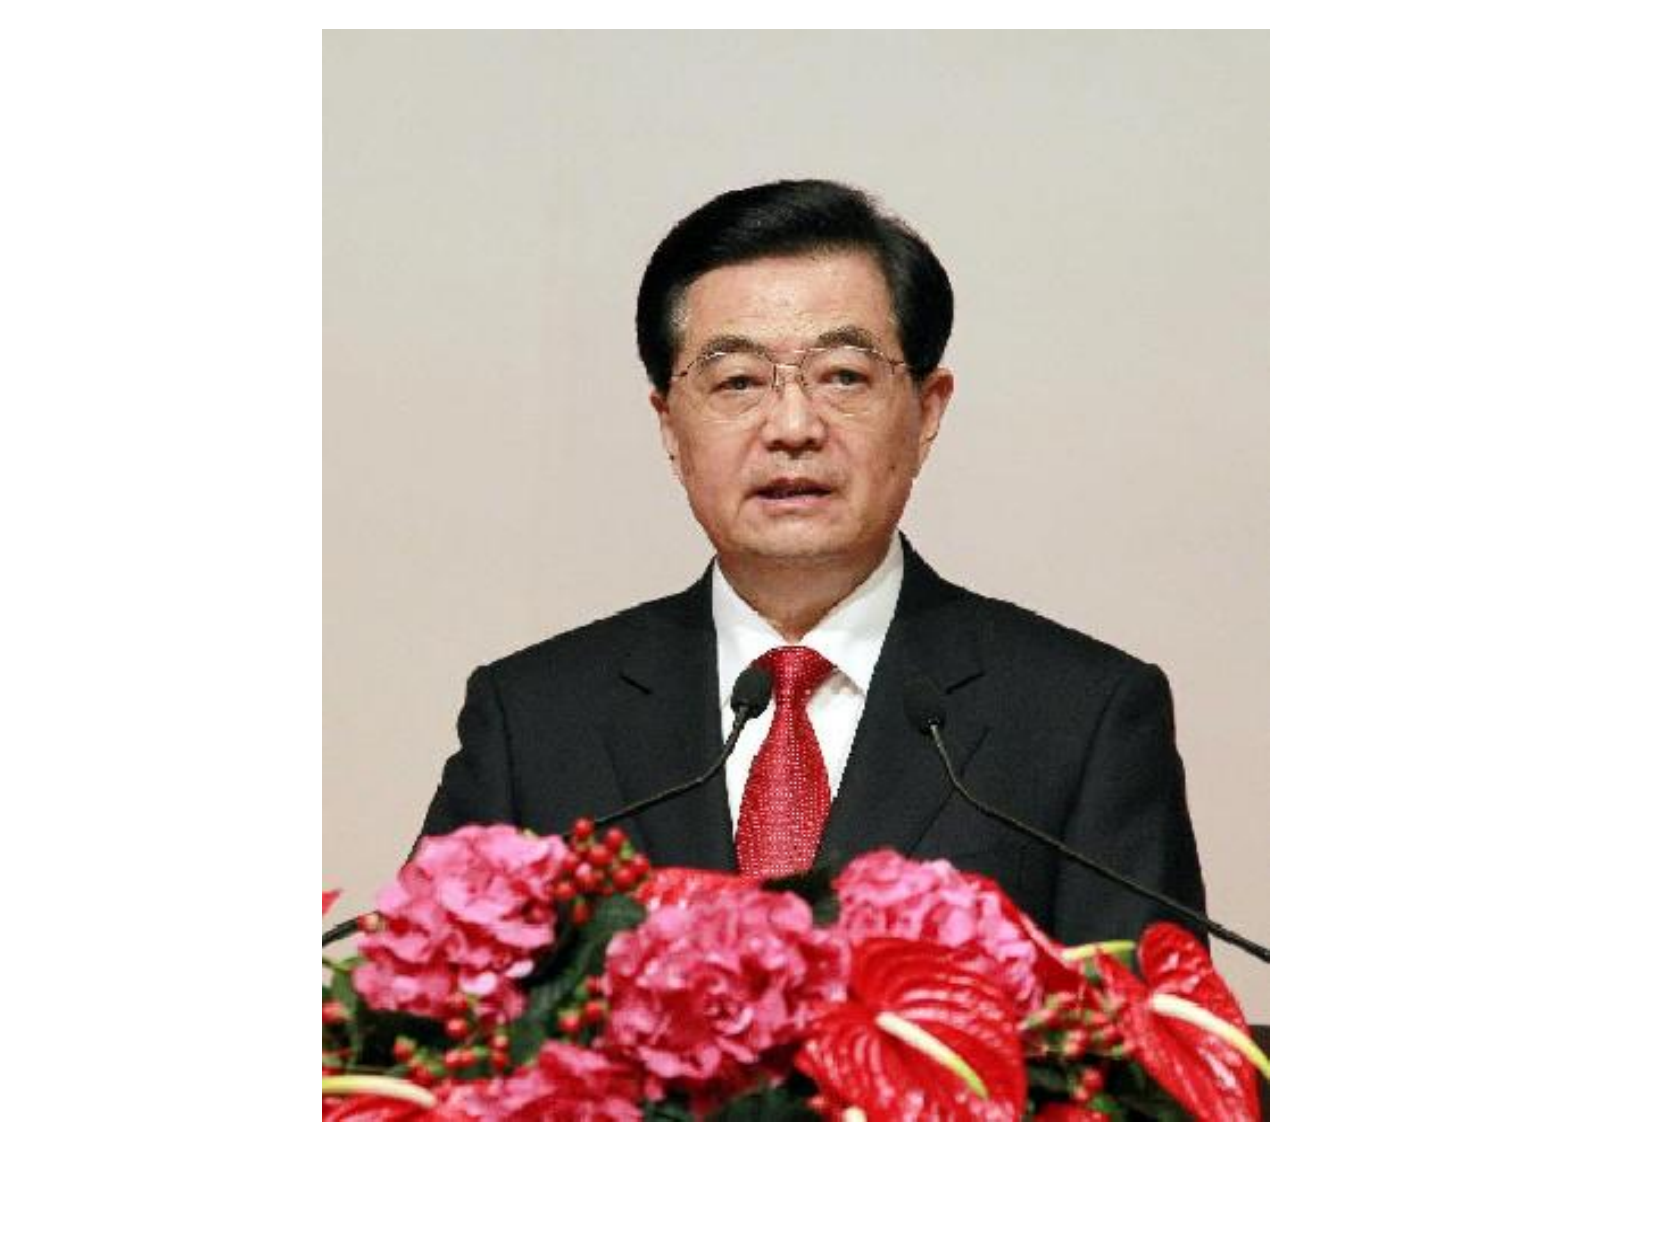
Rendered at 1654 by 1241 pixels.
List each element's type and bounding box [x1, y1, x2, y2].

picture [322, 29, 1270, 1123]
